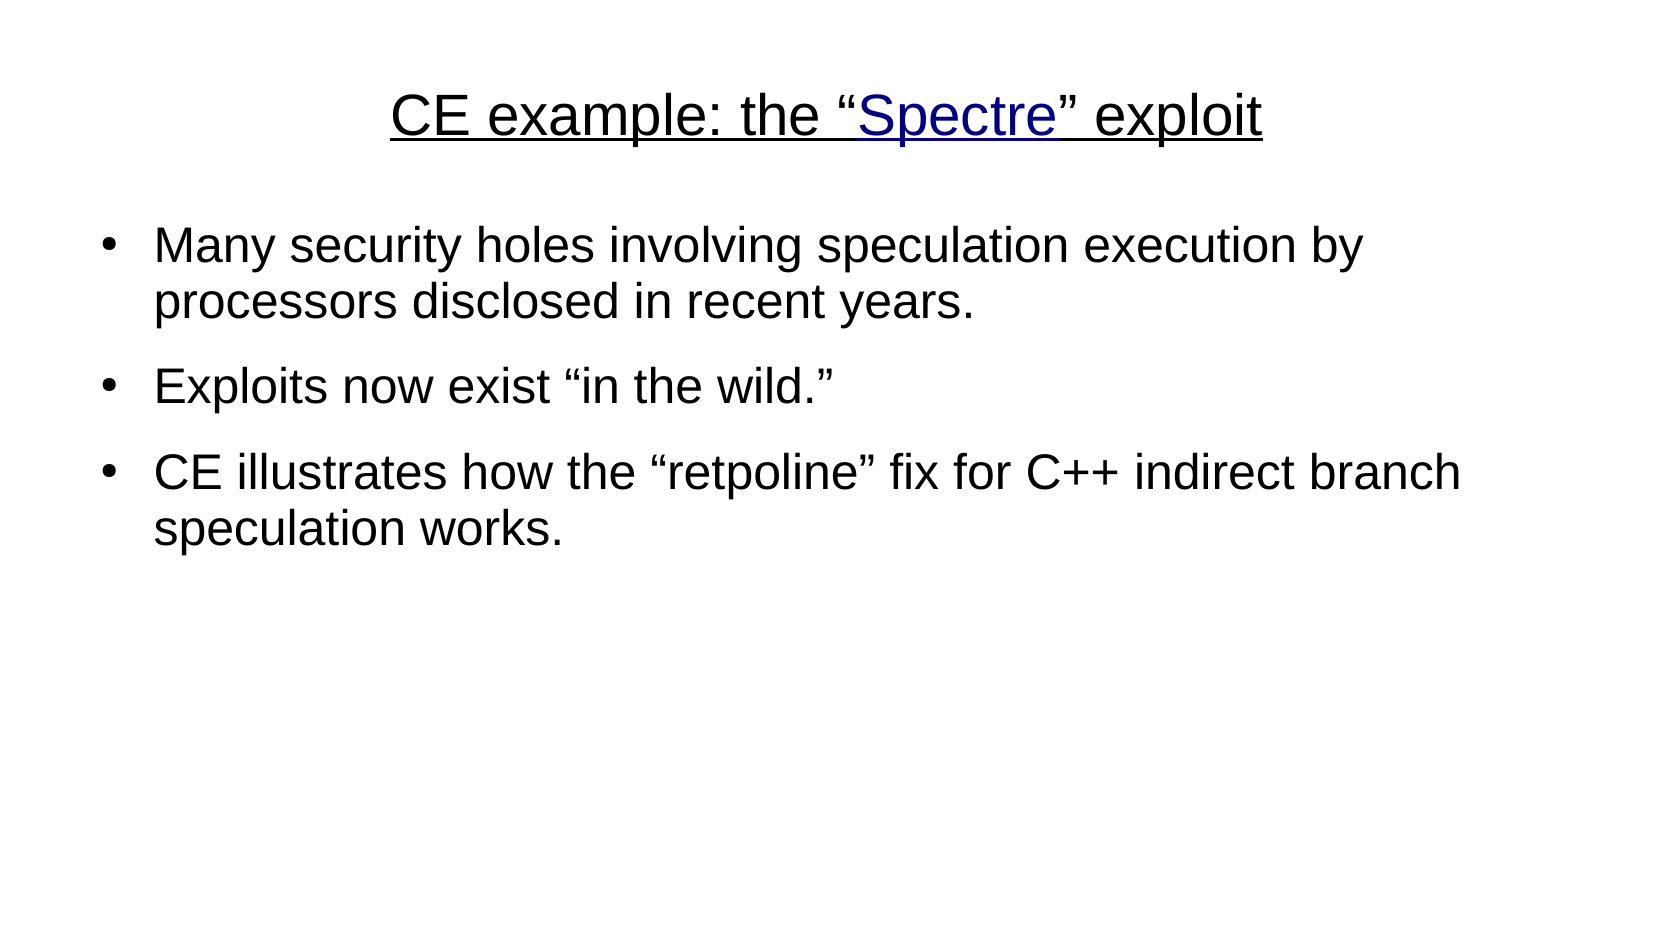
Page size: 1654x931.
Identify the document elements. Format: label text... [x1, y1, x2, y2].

title CE example: the “Spectre” exploit [82, 37, 1571, 193]
list Many security holes involving speculation execution by processors disclosed in recent years. Exploits now exist “in the wild.” CE illustrates how the “retpoline” fix for C++ indirect branch speculation works. [82, 217, 1571, 758]
